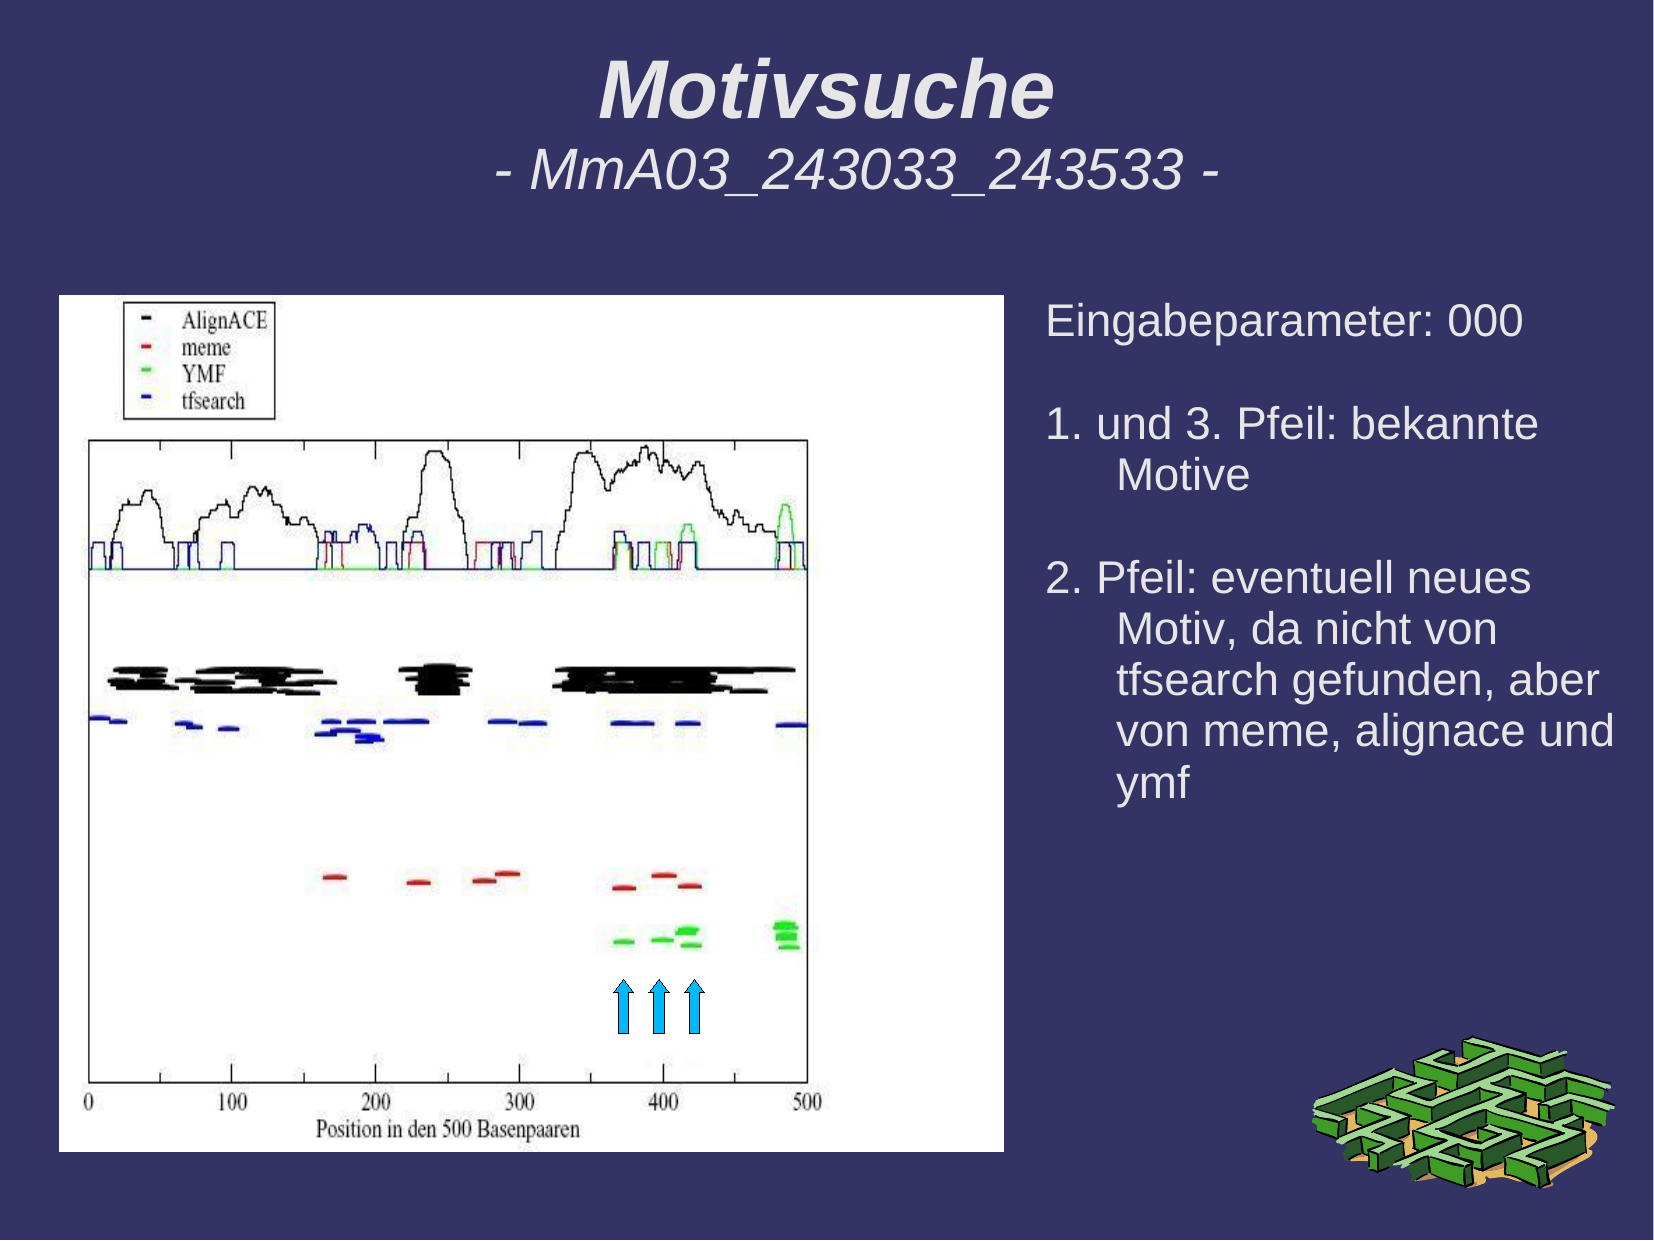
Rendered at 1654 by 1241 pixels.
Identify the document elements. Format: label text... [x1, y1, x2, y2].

list Eingabeparameter: 000 1. und 3. Pfeil: bekannte Motive 2. Pfeil: eventuell neues Motiv, da nicht von tfsearch gefunden, aber von meme, alignace und ymf [1033, 295, 1625, 1147]
title Motivsuche - MmA03_243033_243533 - [121, 19, 1534, 227]
text_box [648, 979, 670, 1034]
picture [59, 295, 1004, 1152]
text_box [684, 979, 705, 1034]
text_box [613, 979, 634, 1034]
